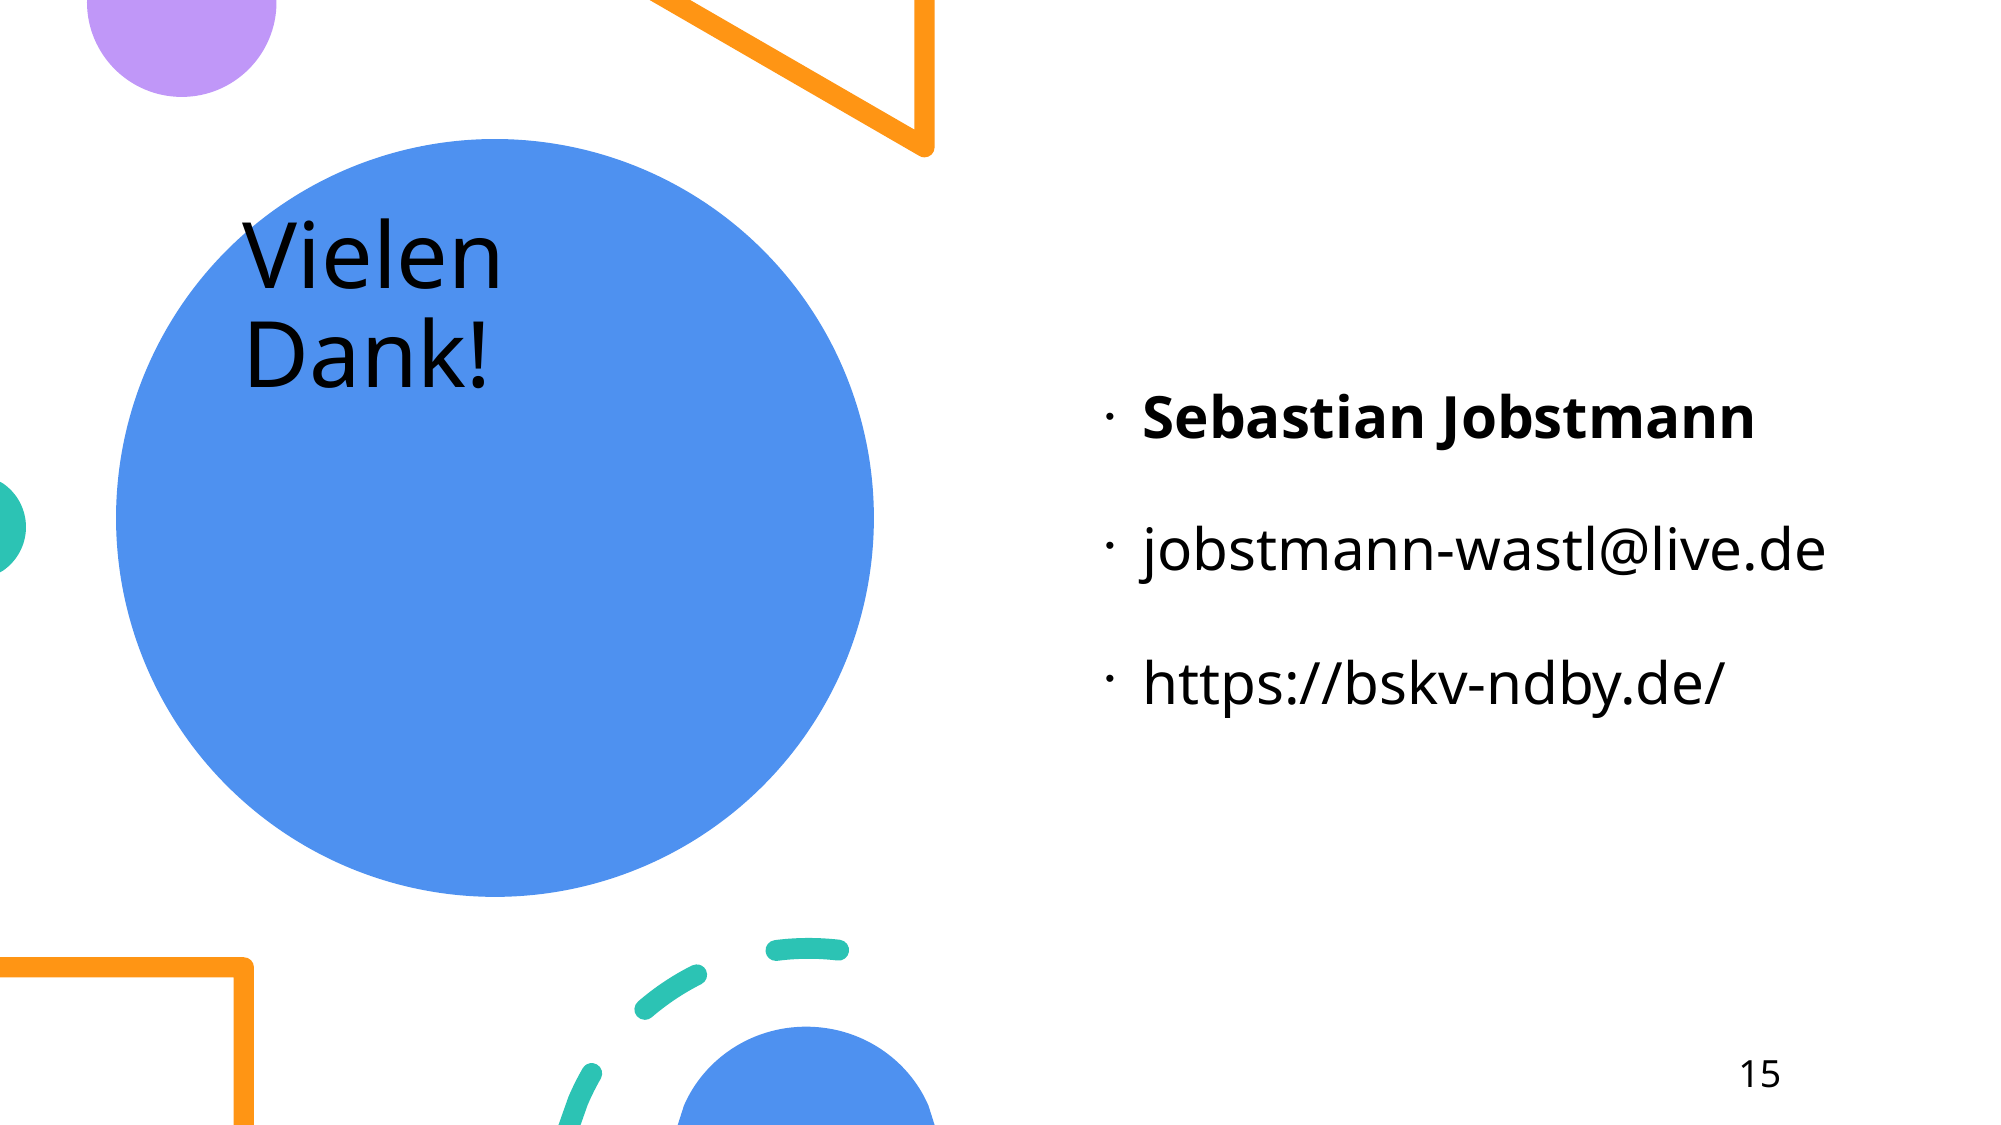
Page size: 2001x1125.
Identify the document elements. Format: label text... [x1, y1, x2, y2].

slide_number <Nummer> [1723, 1042, 1863, 1103]
title Vielen Dank! [228, 202, 759, 870]
list Sebastian Jobstmann jobstmann-wastl@live.de https://bskv-ndby.de/ [1090, 380, 1863, 692]
